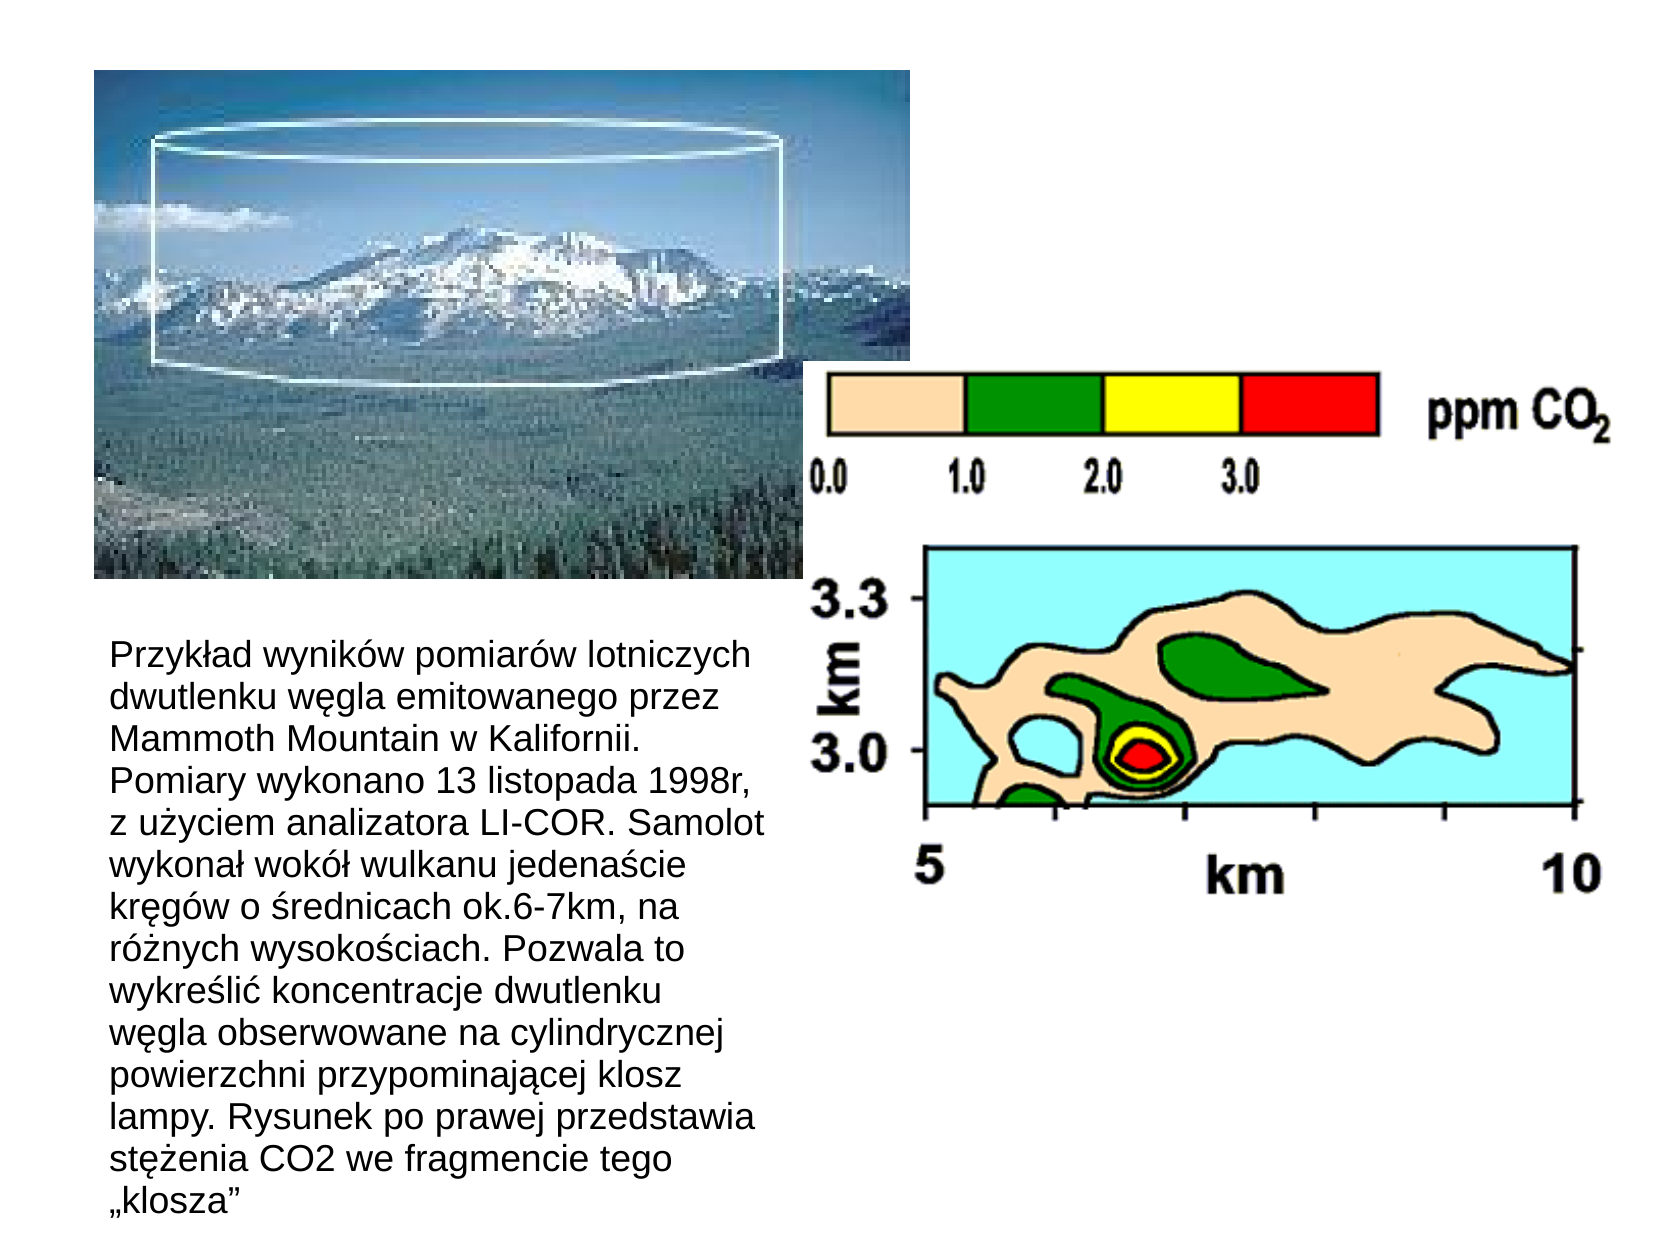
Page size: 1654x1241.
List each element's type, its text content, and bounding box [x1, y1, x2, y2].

text_box Przykład wyników pomiarów lotniczych dwutlenku węgla emitowanego przez Mammoth Mountain w Kalifornii. Pomiary wykonano 13 listopada 1998r, z użyciem analizatora LI-COR. Samolot wykonał wokół wulkanu jedenaście kręgów o średnicach ok.6-7km, na różnych wysokościach. Pozwala to wykreślić koncentracje dwutlenku węgla obserwowane na cylindrycznej powierzchni przypominającej klosz lampy. Rysunek po prawej przedstawia stężenia CO2 we fragmencie tego „klosza” [94, 625, 780, 1230]
picture [94, 70, 1619, 910]
